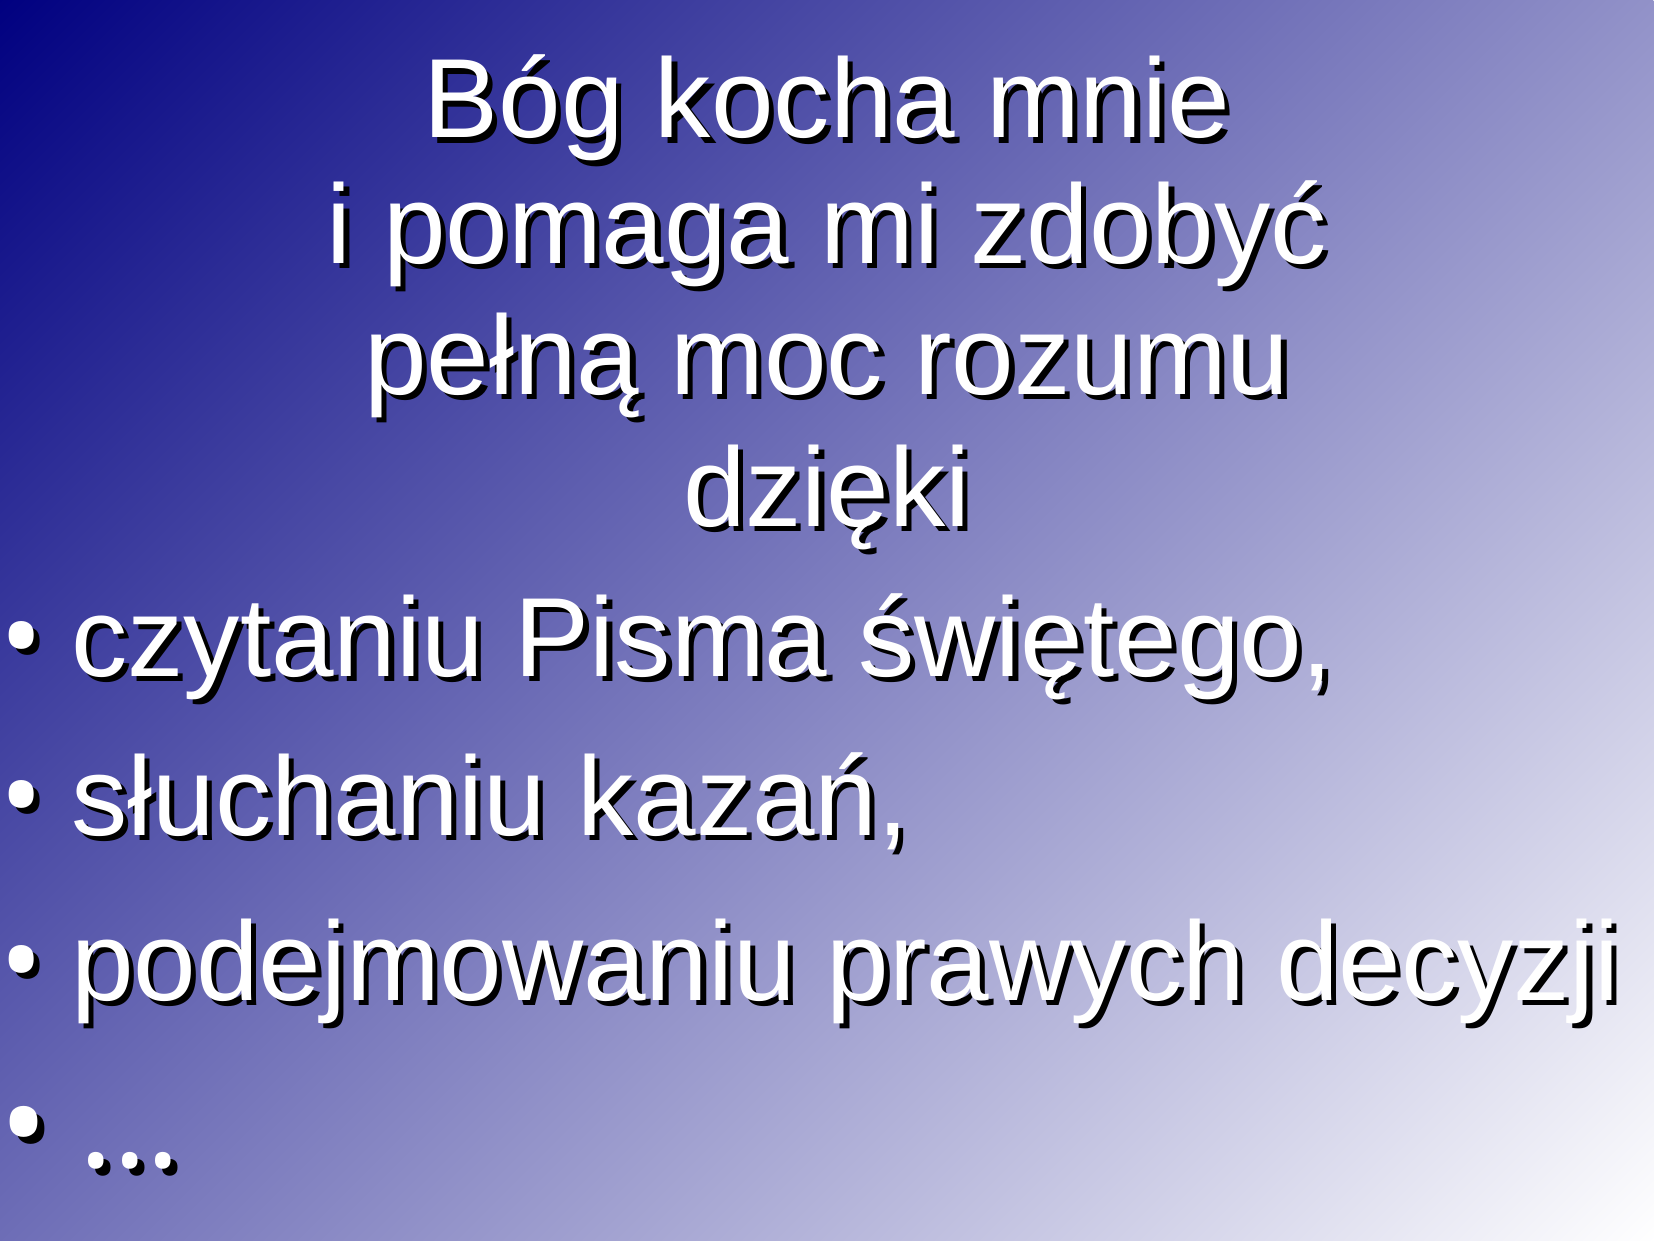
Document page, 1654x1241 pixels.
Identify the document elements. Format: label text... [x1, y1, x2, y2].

subtitle Bóg kocha mnie i pomaga mi zdobyć pełną moc rozumu dzięki • czytaniu Pisma świętego, • słuchaniu kazań, • podejmowaniu prawych decyzji • ... [0, 70, 1654, 1170]
